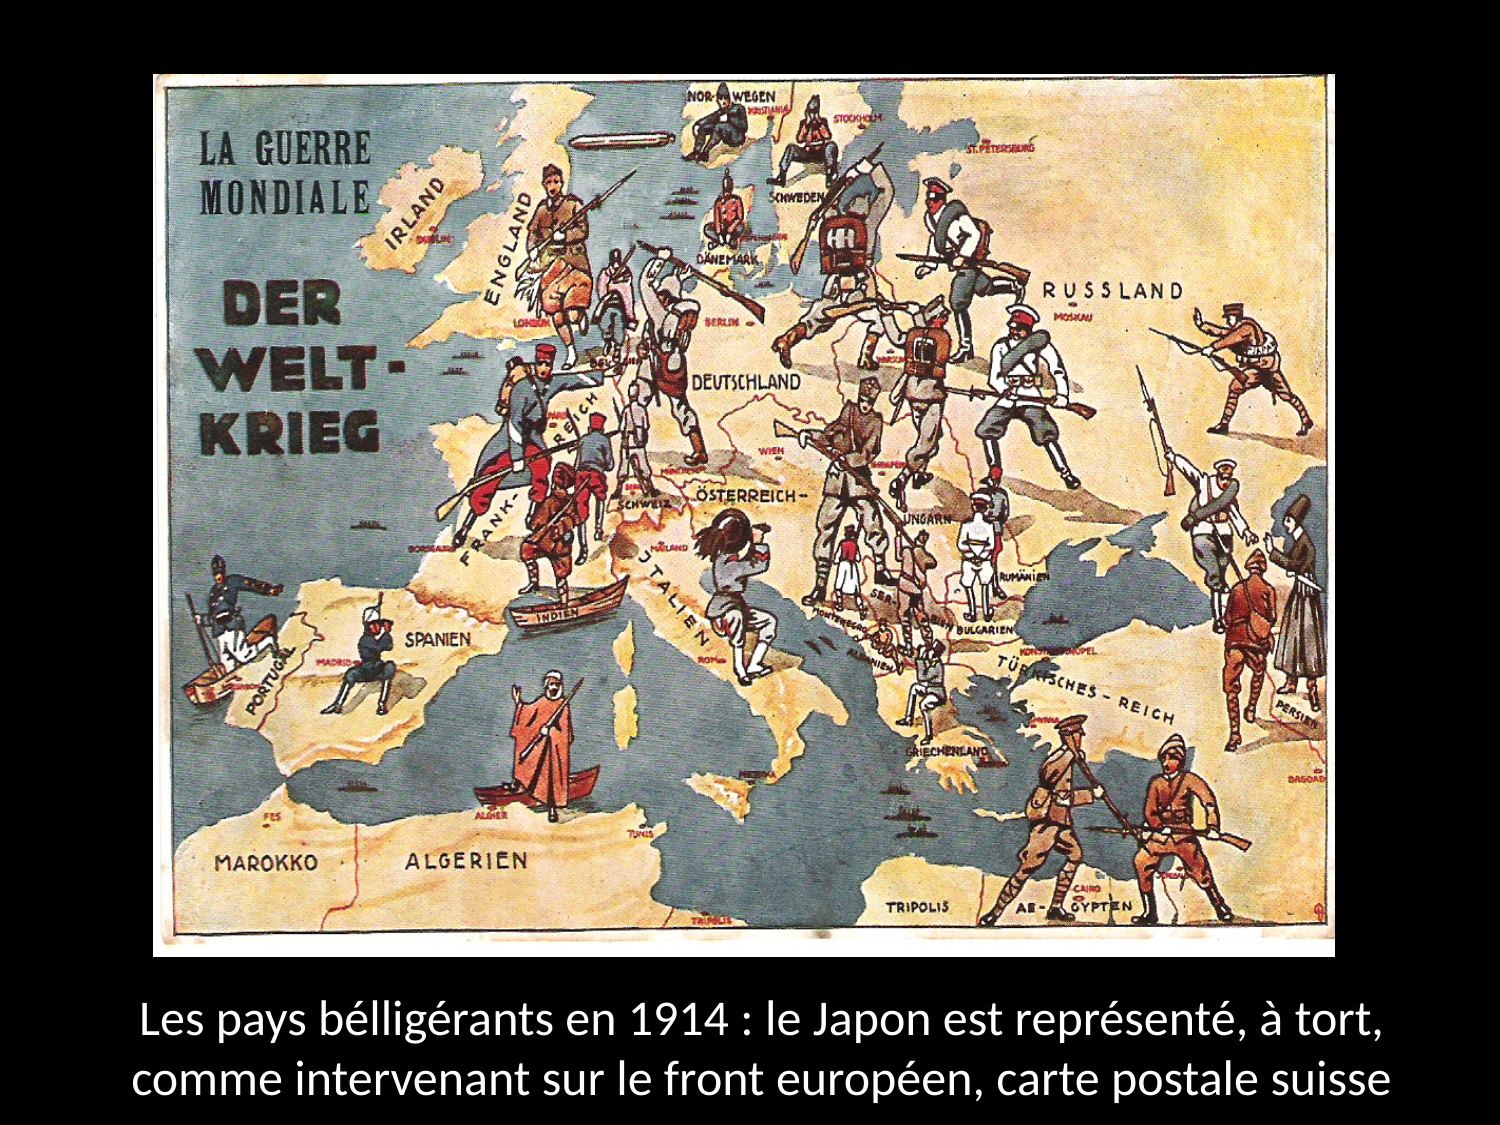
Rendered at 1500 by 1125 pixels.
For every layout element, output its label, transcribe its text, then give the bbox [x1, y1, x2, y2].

title Les pays bélligérants en 1914 : le Japon est représenté, à tort, comme intervenant sur le front européen, carte postale suisse [64, 999, 1459, 1092]
picture [153, 74, 1335, 957]
